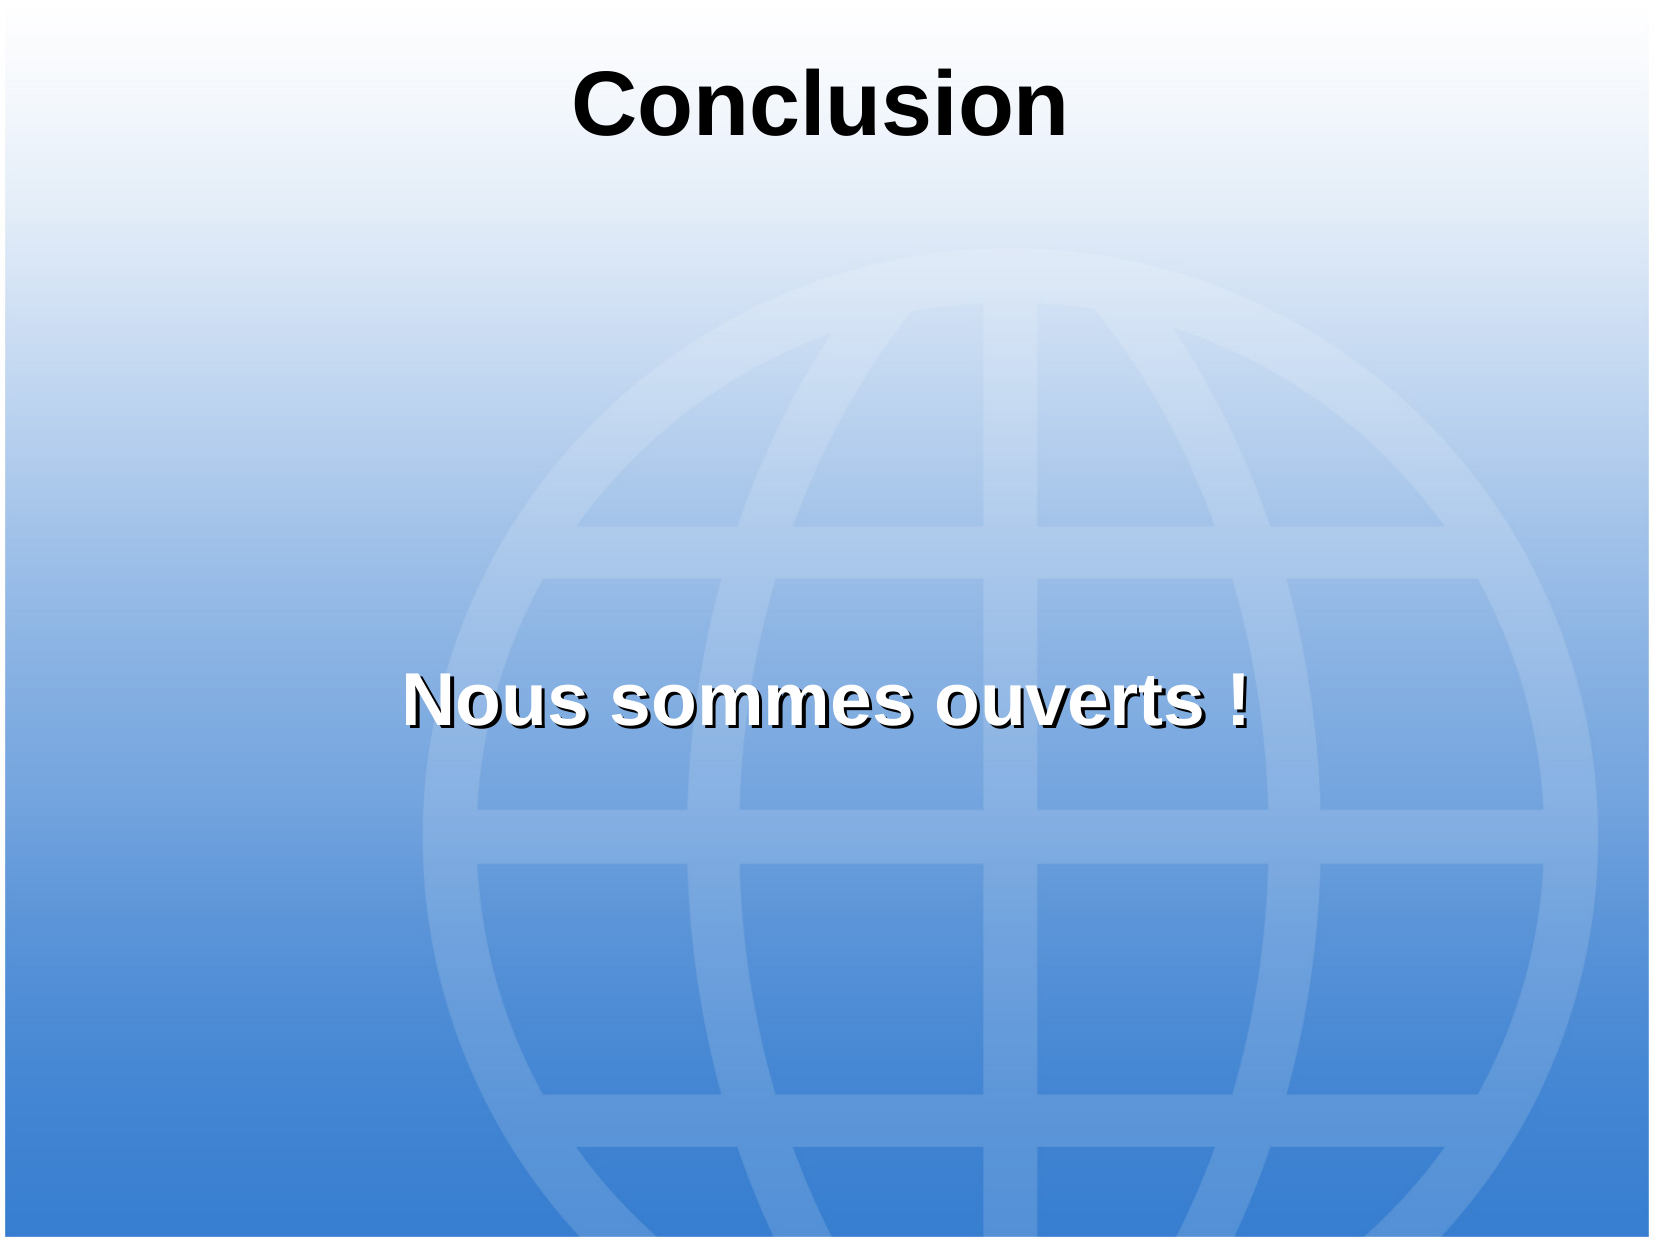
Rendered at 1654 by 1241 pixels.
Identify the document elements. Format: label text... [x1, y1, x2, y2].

title Conclusion [76, 0, 1565, 208]
subtitle Nous sommes ouverts ! [82, 290, 1571, 1109]
picture [0, 0, 1654, 1241]
